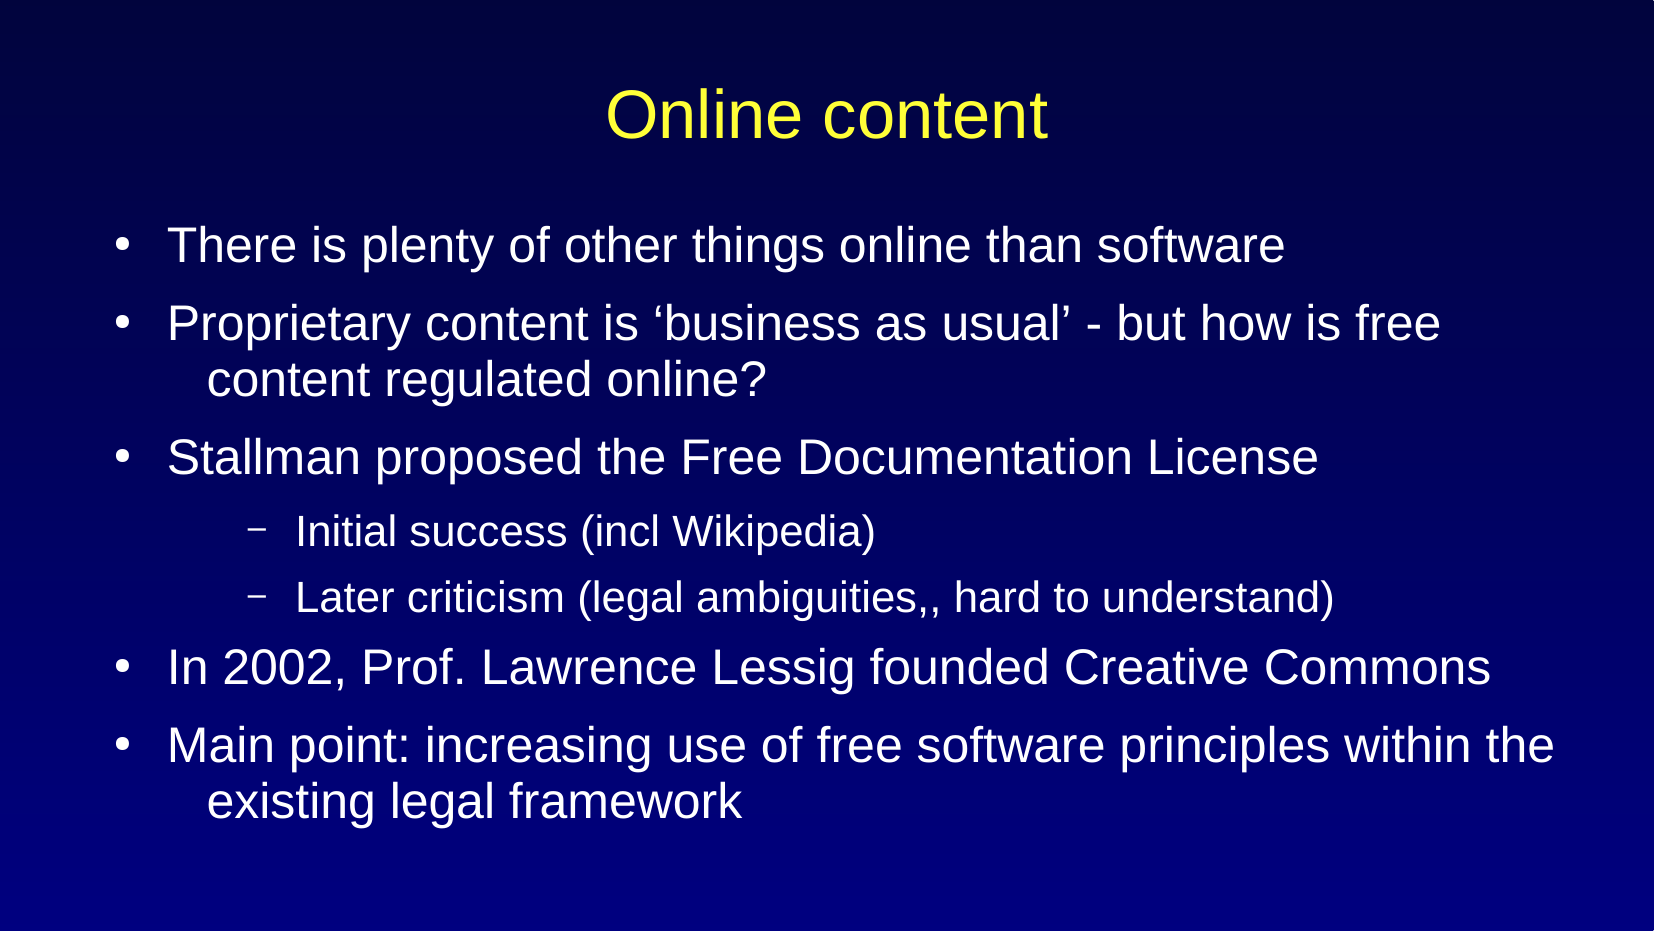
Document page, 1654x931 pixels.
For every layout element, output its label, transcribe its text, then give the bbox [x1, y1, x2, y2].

list There is plenty of other things online than software Proprietary content is ‘business as usual’ - but how is free content regulated online? Stallman proposed the Free Documentation License Initial success (incl Wikipedia) Later criticism (legal ambiguities,, hard to understand) In 2002, Prof. Lawrence Lessig founded Creative Commons Main point: increasing use of free software principles within the existing legal framework [82, 217, 1571, 830]
title Online content [82, 37, 1571, 193]
